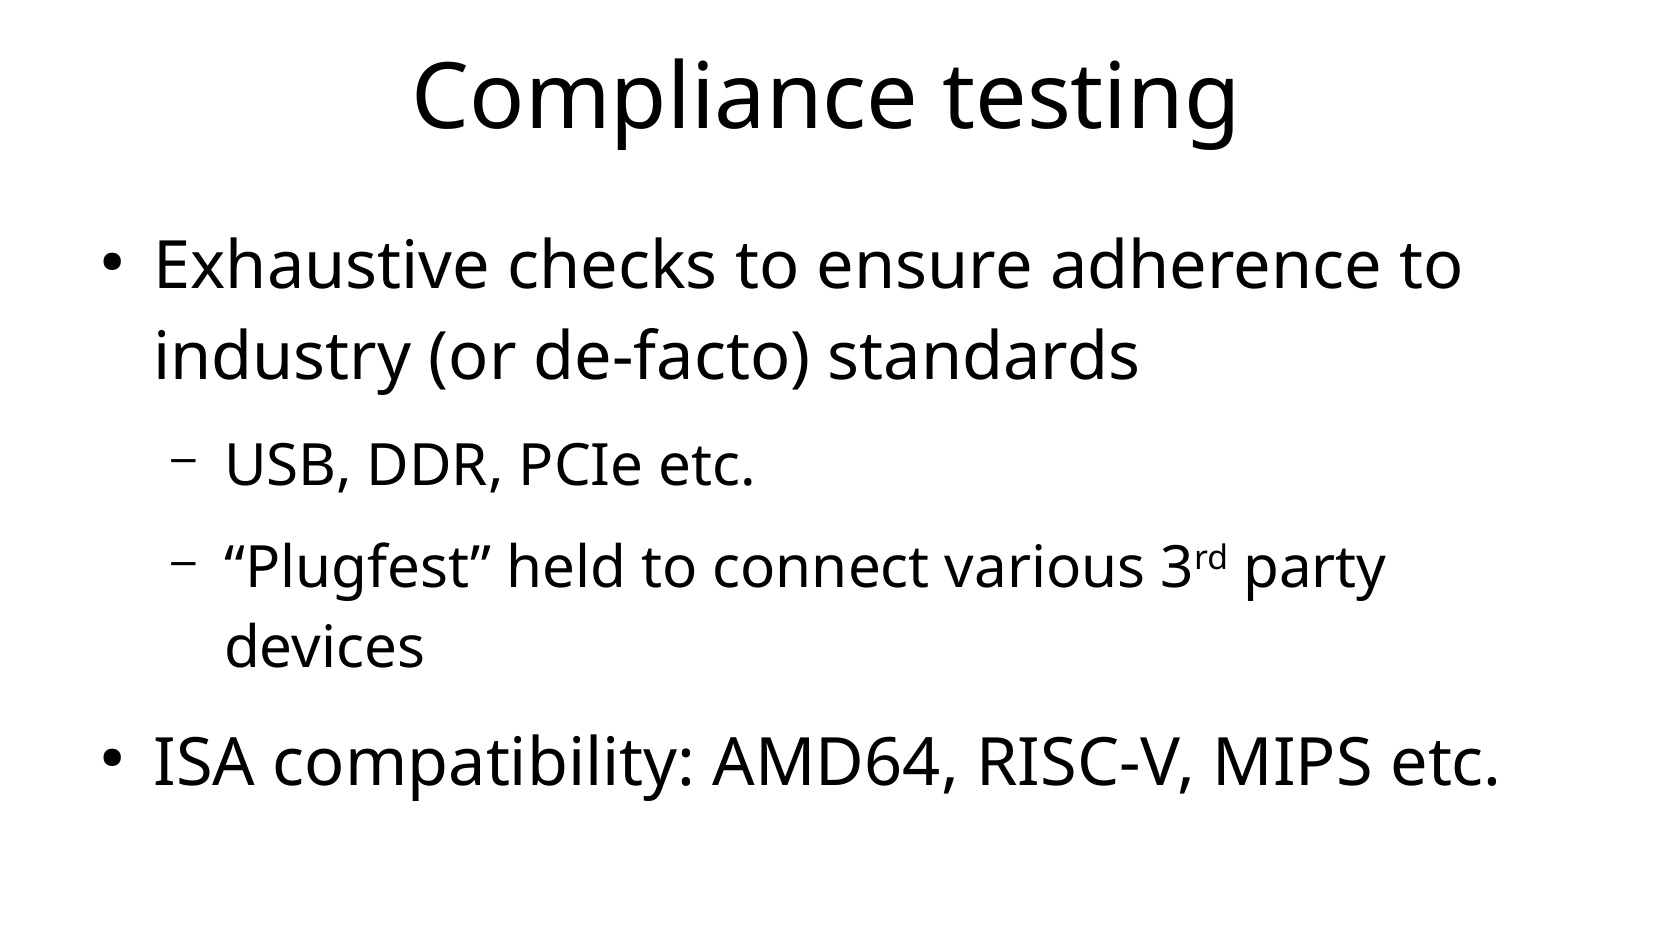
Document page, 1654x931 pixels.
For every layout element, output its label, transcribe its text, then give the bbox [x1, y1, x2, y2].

title Compliance testing [82, 15, 1571, 171]
list Exhaustive checks to ensure adherence to industry (or de-facto) standards USB, DDR, PCIe etc. “Plugfest” held to connect various 3rd party devices ISA compatibility: AMD64, RISC-V, MIPS etc. [82, 217, 1571, 841]
